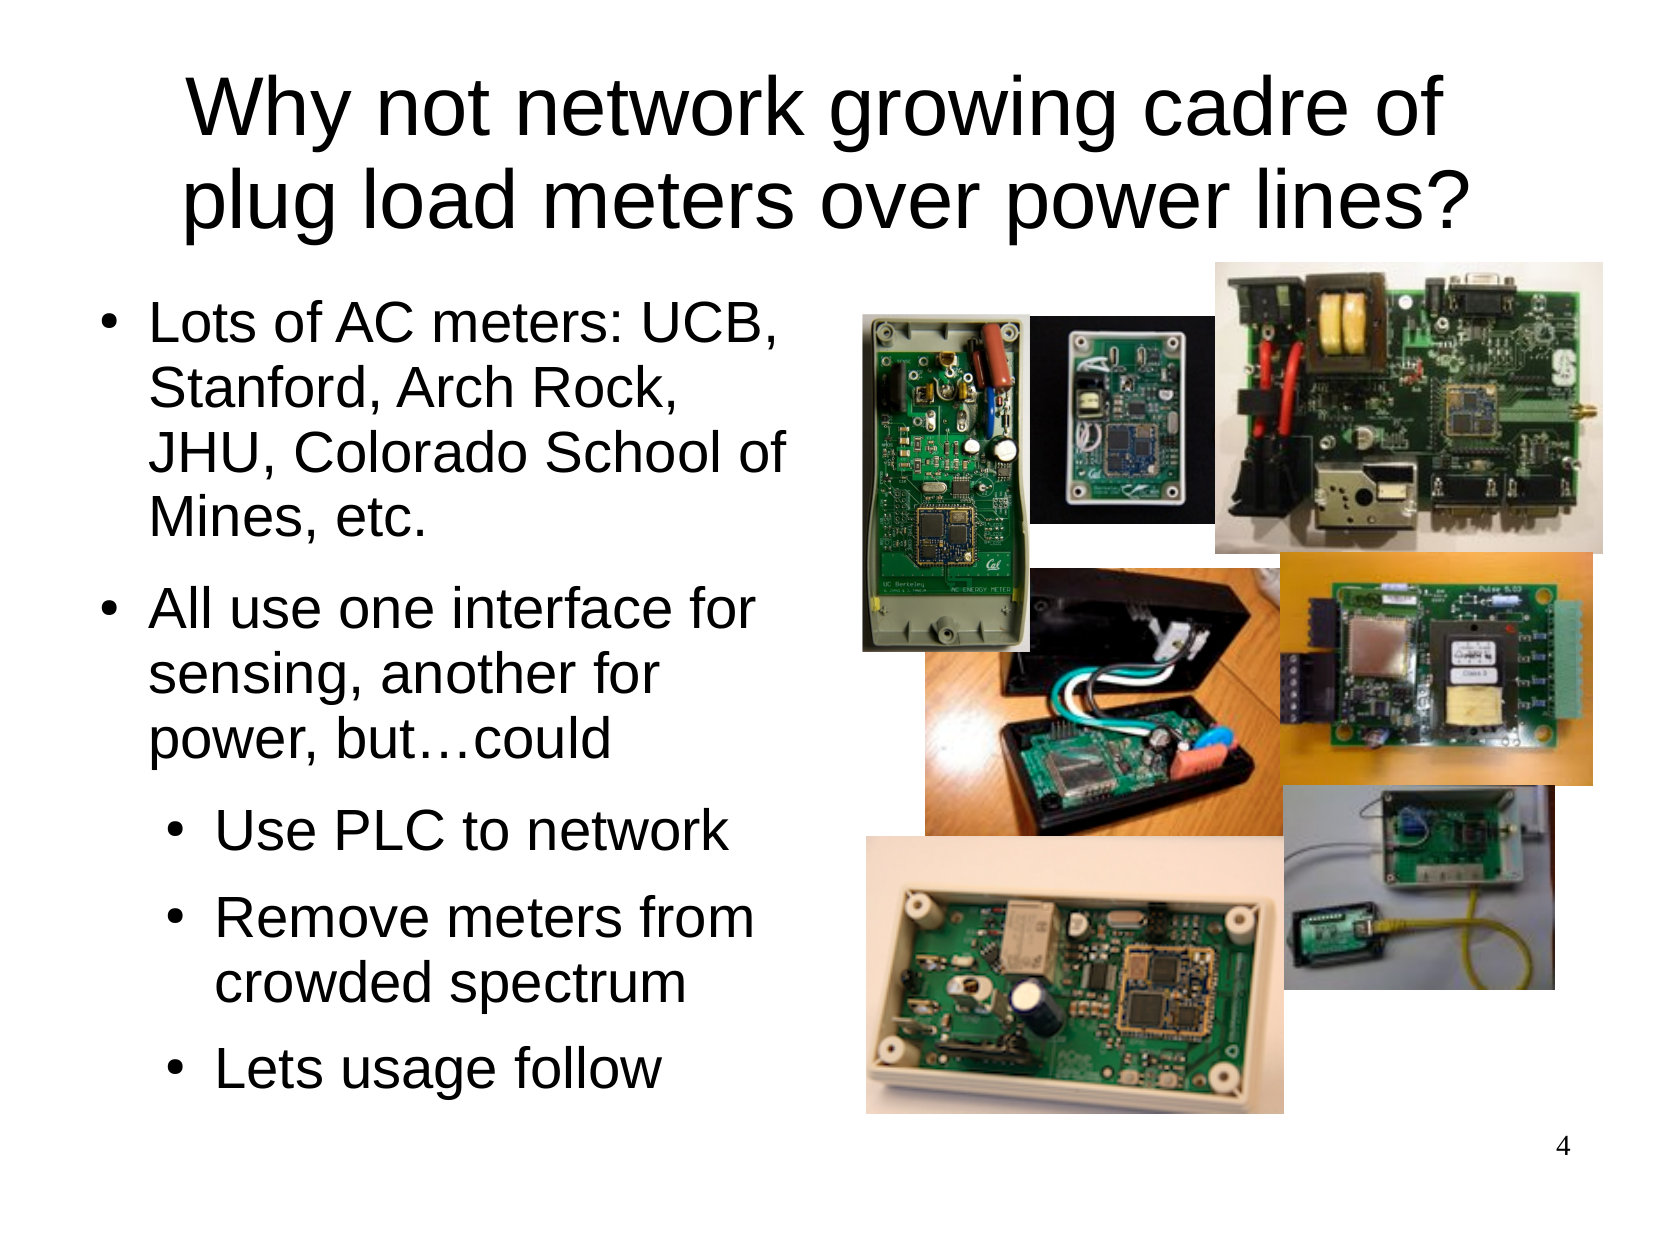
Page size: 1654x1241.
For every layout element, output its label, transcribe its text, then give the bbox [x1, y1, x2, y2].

title Why not network growing cadre of plug load meters over power lines? [82, 49, 1571, 257]
list Lots of AC meters: UCB, Stanford, Arch Rock, JHU, Colorado School of Mines, etc. All use one interface for sensing, another for power, but…could Use PLC to network Remove meters from crowded spectrum Lets usage follow [82, 290, 809, 1109]
picture [862, 262, 1603, 1114]
